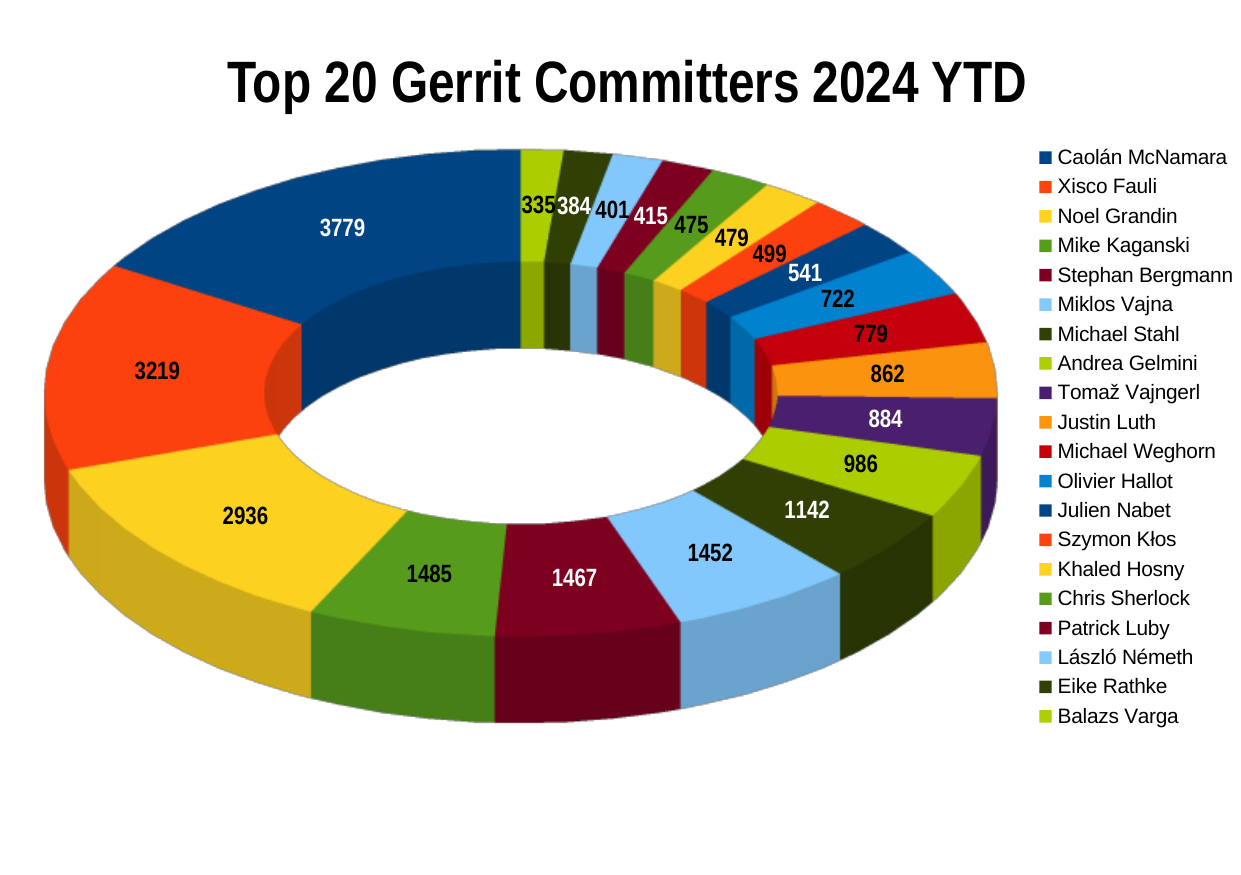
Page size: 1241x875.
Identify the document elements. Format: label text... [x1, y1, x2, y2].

picture [11, 0, 1241, 874]
text_box Top 20 Gerrit Committers 2024 YTD [212, 40, 1043, 110]
